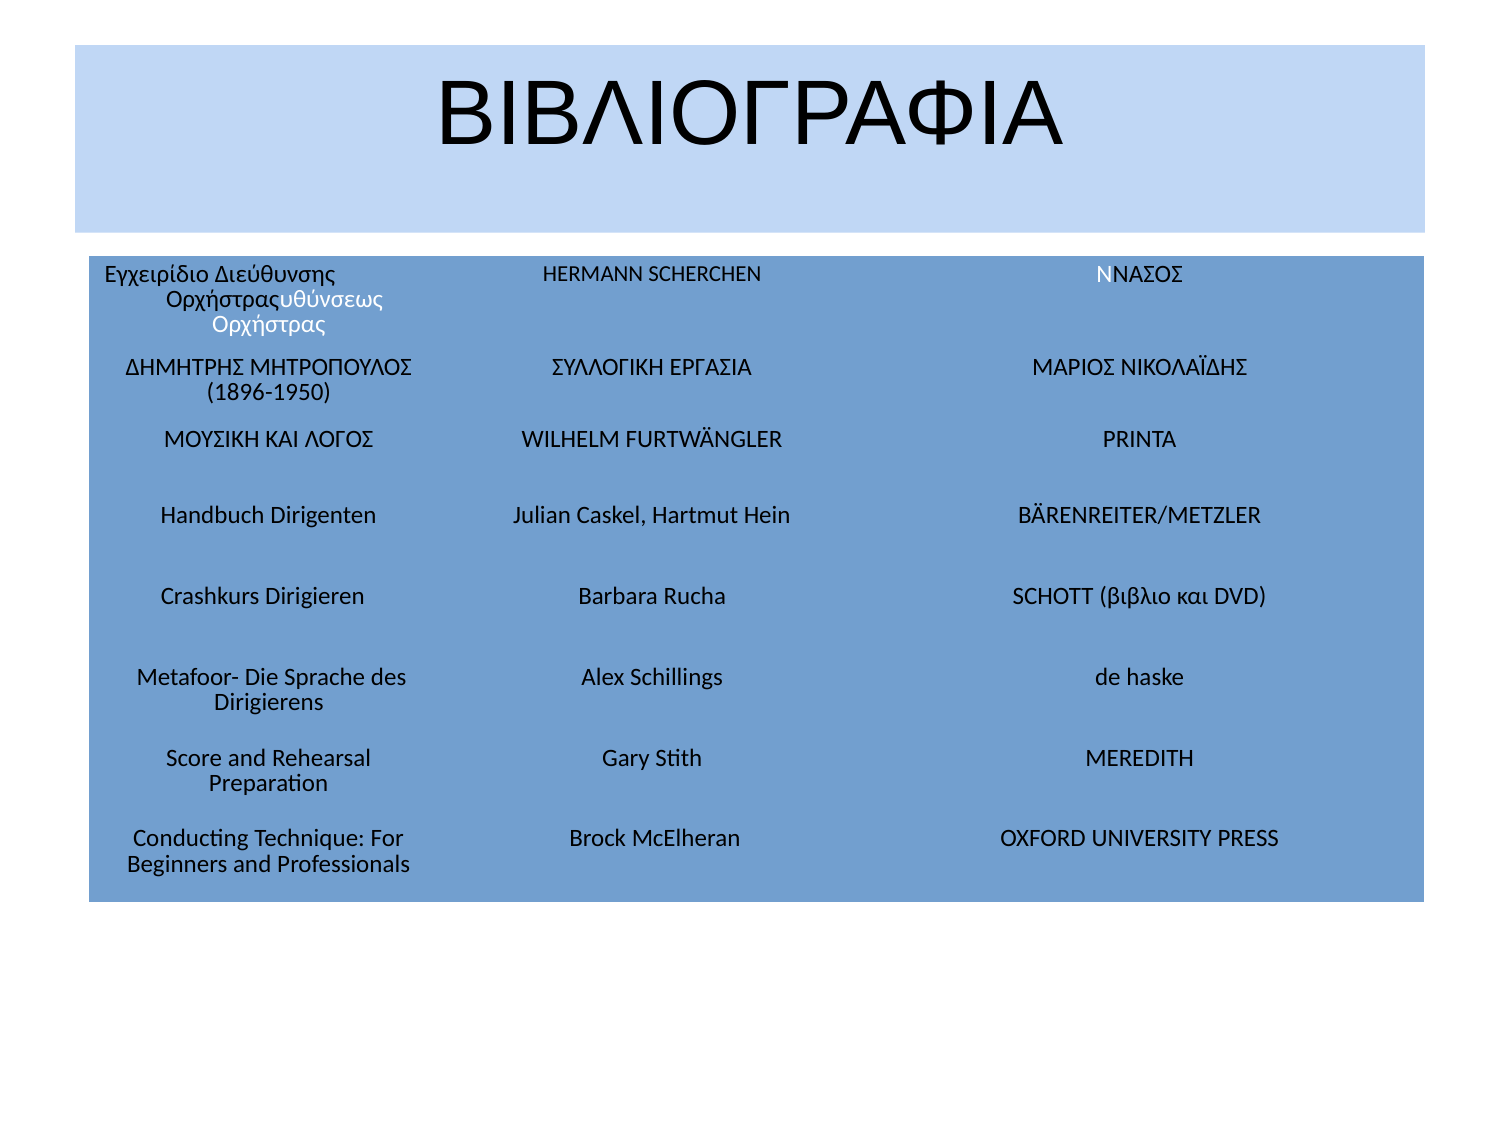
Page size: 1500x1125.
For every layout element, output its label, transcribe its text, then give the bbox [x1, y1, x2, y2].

table_header Εγχειρίδιο Διεύθυνσης Ορχήστραςυθύνσεως Ορχήστρας [89, 256, 449, 349]
table_cell Gary Stith [449, 740, 856, 821]
table_cell Brock McElheran [449, 821, 856, 902]
table_cell Julian Caskel, Hartmut Hein [449, 498, 856, 578]
table_cell ΜΟΥΣΙΚΗ ΚΑΙ ΛΟΓΟΣ [89, 422, 449, 498]
table_cell Alex Schillings [449, 659, 856, 740]
table_header HERMANN SCHERCHEN [449, 256, 856, 349]
table_cell de haske [856, 659, 1424, 740]
table_cell Handbuch Dirigenten [89, 498, 449, 578]
table_header ΝΝΑΣΟΣ [856, 256, 1424, 349]
table_cell Barbara Rucha [449, 578, 856, 659]
title ΒΙΒΛΙΟΓΡΑΦΙΑ [75, 45, 1425, 233]
table_cell Metafoor- Die Sprache des Dirigierens [89, 659, 449, 740]
table_cell MEREDITH [856, 740, 1424, 821]
table_cell BÄRENREITER/METZLER [856, 498, 1424, 578]
table_cell Score and Rehearsal Preparation [89, 740, 449, 821]
table_cell Conducting Technique: For Beginners and Professionals [89, 821, 449, 902]
table_cell SCHOTT (βιβλιο και DVD) [856, 578, 1424, 659]
table_cell WILHELM FURTWÄNGLER [449, 422, 856, 498]
table_cell Crashkurs Dirigieren [89, 578, 449, 659]
table_cell ΣΥΛΛΟΓΙΚΗ ΕΡΓΑΣΙΑ [449, 349, 856, 422]
table_cell ΜΑΡΙΟΣ ΝΙΚΟΛΑΪΔΗΣ [856, 349, 1424, 422]
table_cell PRINTA [856, 422, 1424, 498]
table_cell OXFORD UNIVERSITY PRESS [856, 821, 1424, 902]
table_cell ΔΗΜΗΤΡΗΣ ΜΗΤΡΟΠΟΥΛΟΣ (1896-1950) [89, 349, 449, 422]
